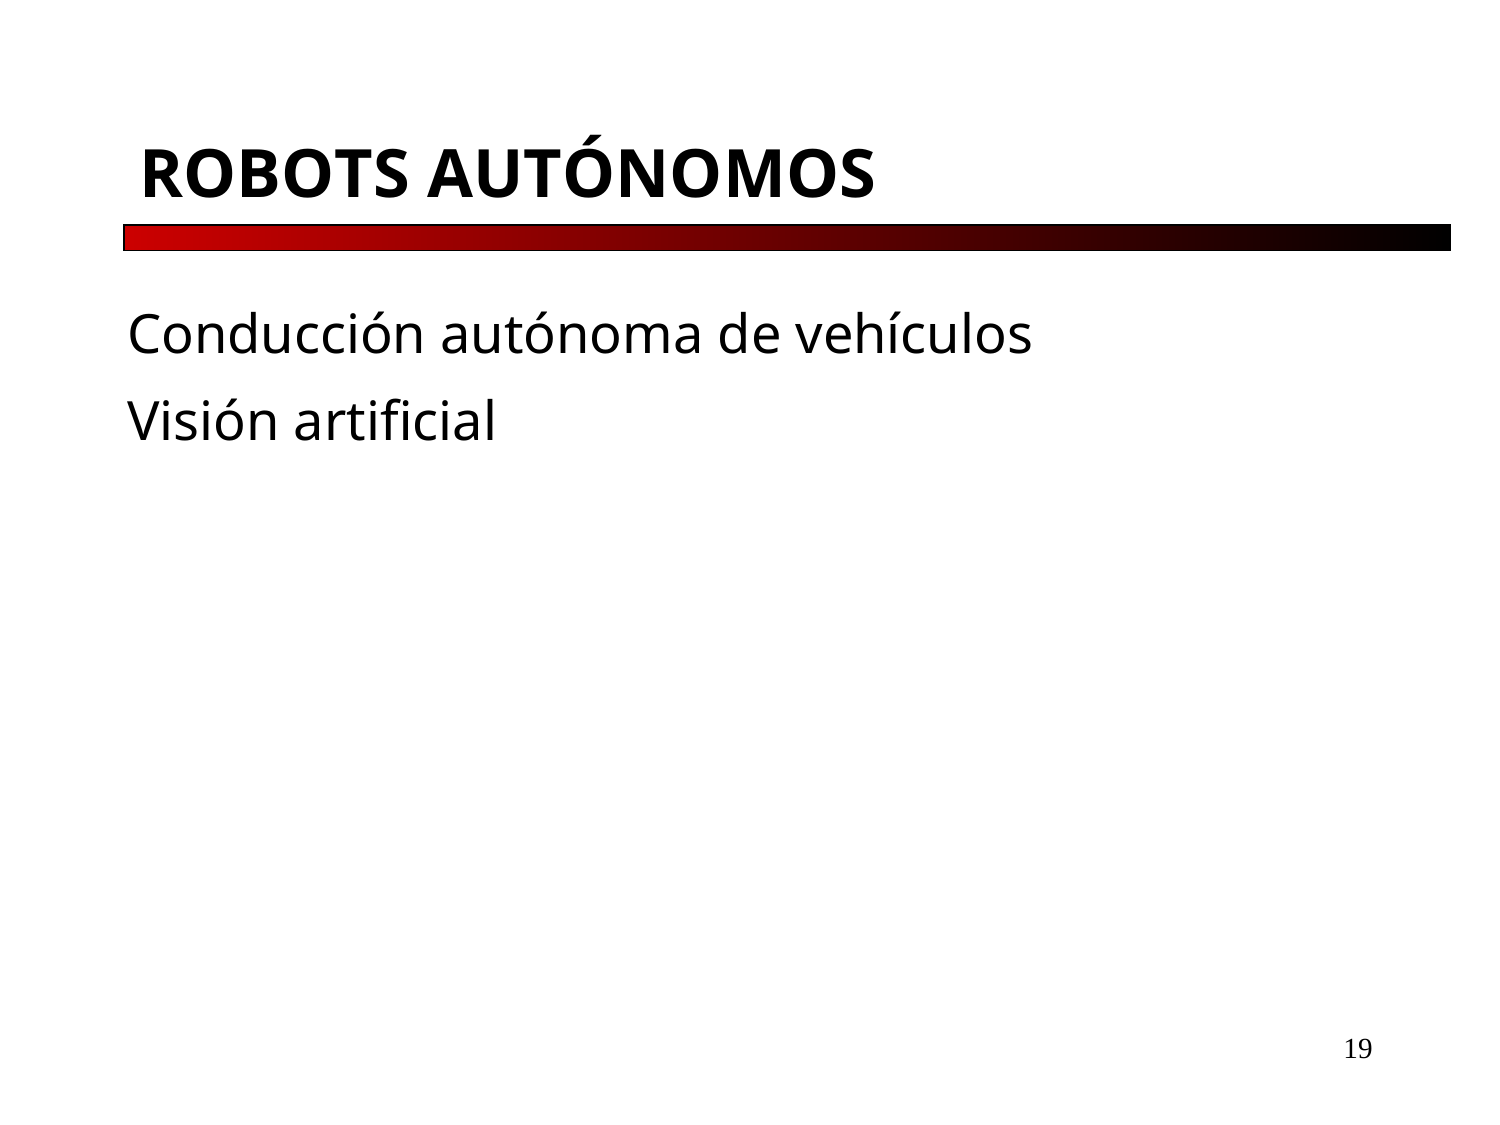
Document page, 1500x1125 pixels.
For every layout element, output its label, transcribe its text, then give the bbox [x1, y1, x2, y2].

list Conducción autónoma de vehículos Visión artificial [112, 287, 1388, 1088]
title ROBOTS AUTÓNOMOS [125, 62, 1401, 225]
